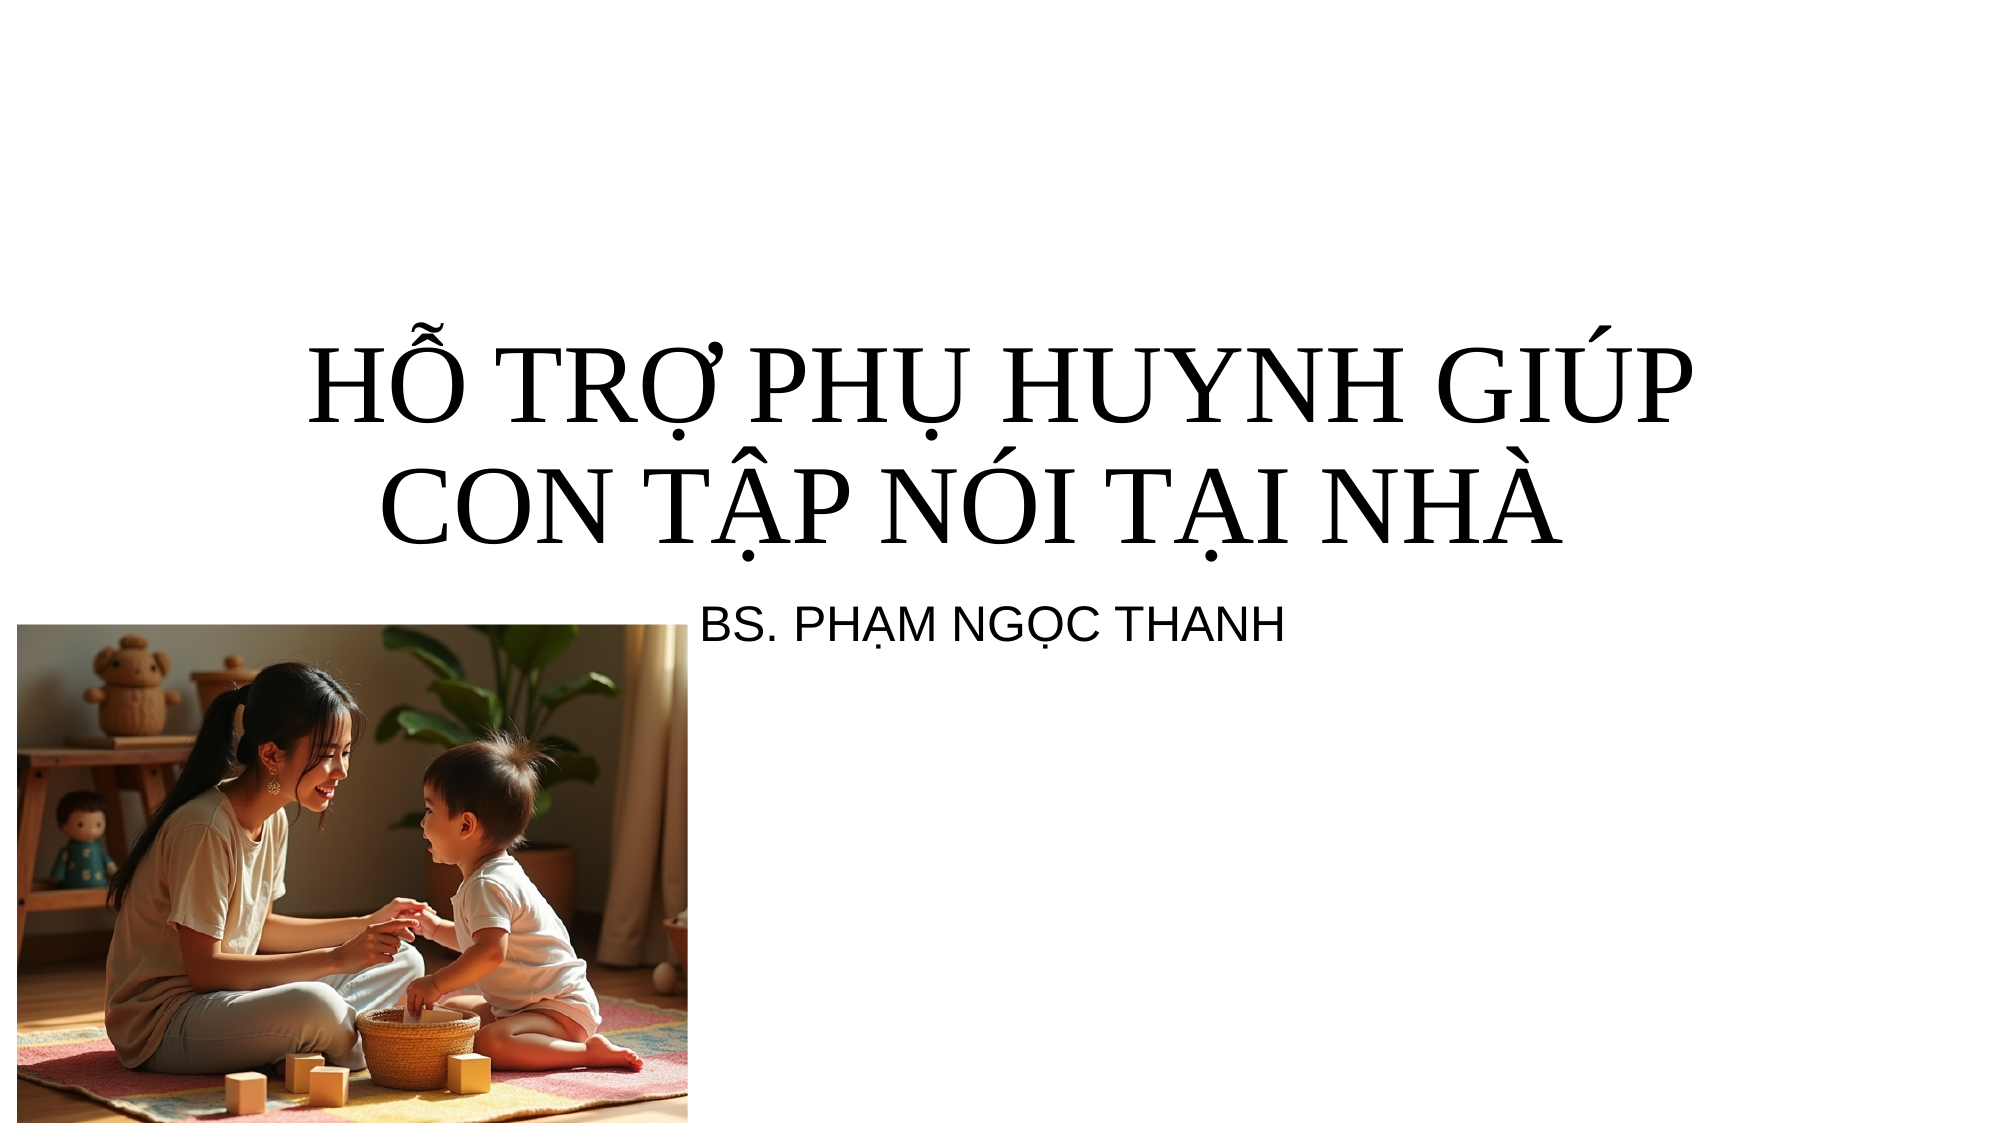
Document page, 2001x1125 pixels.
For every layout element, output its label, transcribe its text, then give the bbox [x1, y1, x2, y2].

picture [13, 621, 688, 1125]
title HỖ TRỢ PHỤ HUYNH GIÚP CON TẬP NÓI TẠI NHÀ [249, 184, 1750, 576]
subtitle BS. PHẠM NGỌC THANH [249, 590, 1750, 863]
